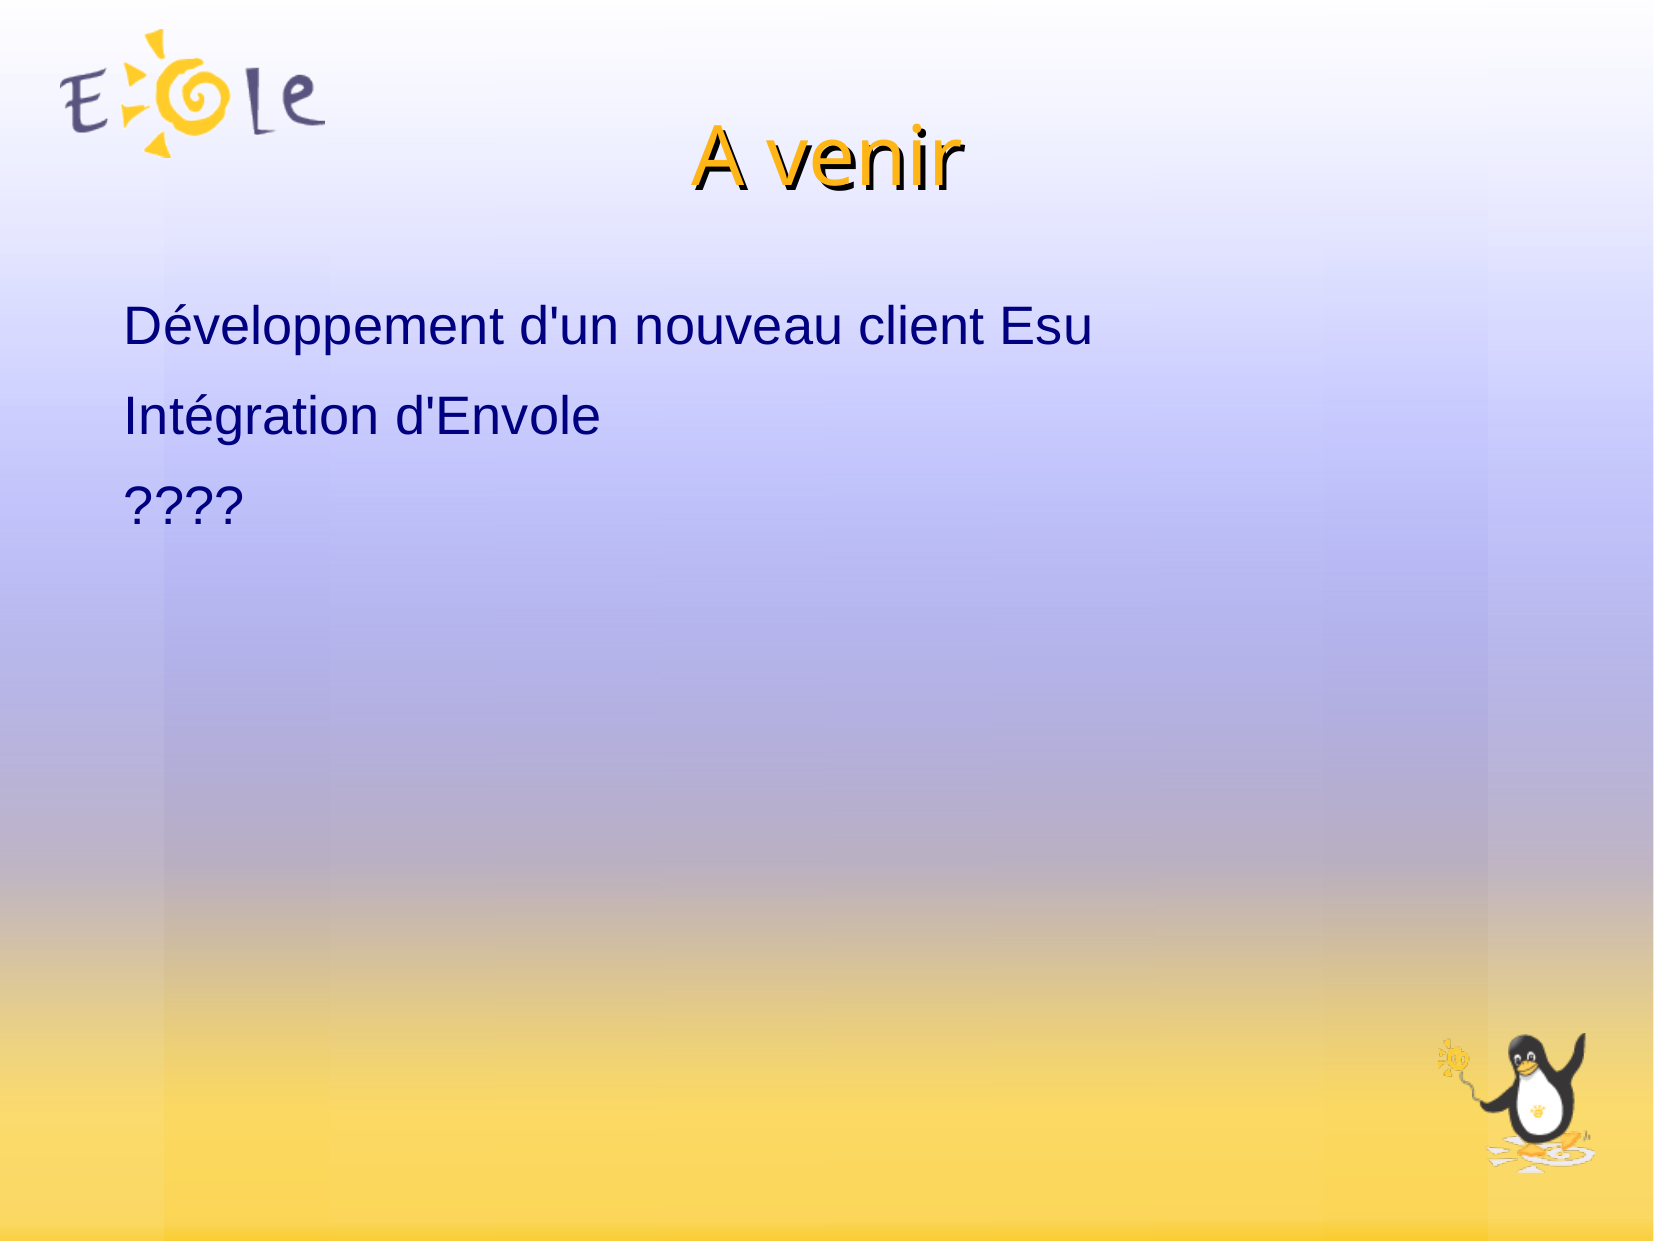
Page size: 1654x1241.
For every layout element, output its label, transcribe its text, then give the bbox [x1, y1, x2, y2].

picture [0, 0, 1654, 1241]
title A venir [82, 49, 1572, 257]
text_box Développement d'un nouveau client Esu Intégration d'Envole ???? [88, 295, 1536, 916]
